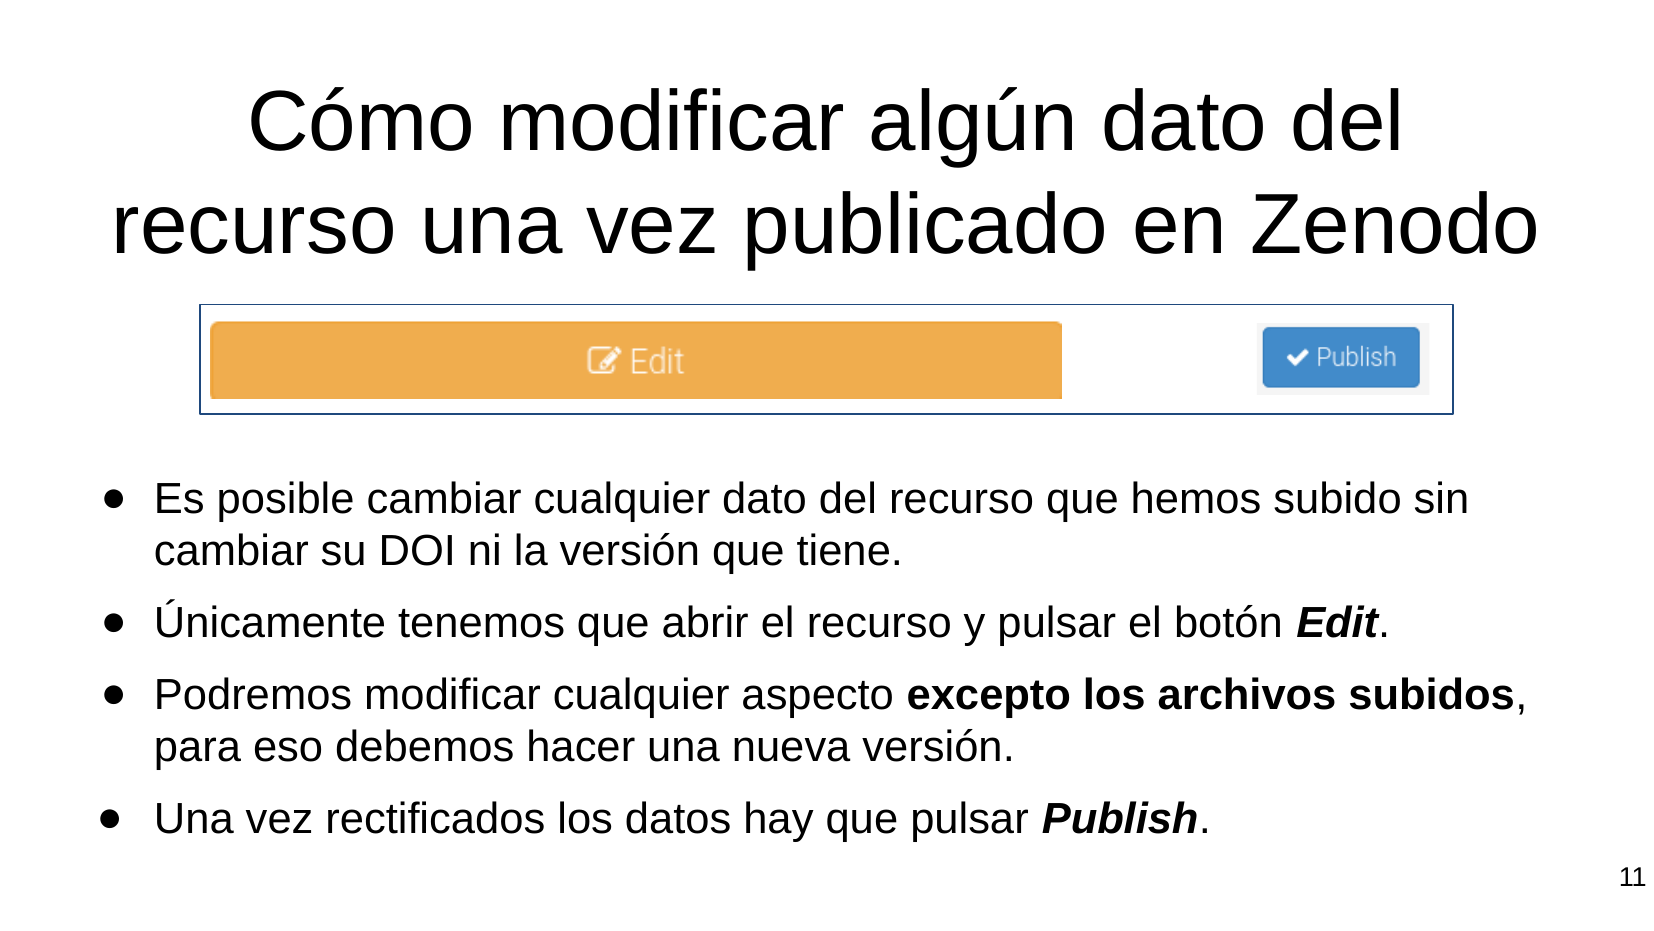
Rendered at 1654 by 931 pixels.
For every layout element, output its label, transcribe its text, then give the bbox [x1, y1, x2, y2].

picture [210, 320, 1062, 399]
list Es posible cambiar cualquier dato del recurso que hemos subido sin cambiar su DOI ni la versión que tiene. Únicamente tenemos que abrir el recurso y pulsar el botón Edit. Podremos modificar cualquier aspecto excepto los archivos subidos, para eso debemos hacer una nueva versión. Una vez rectificados los datos hay que pulsar Publish. [82, 470, 1571, 846]
title Cómo modificar algún dato del recurso una vez publicado en Zenodo [94, 55, 1560, 280]
slide_number <number> [1547, 859, 1647, 931]
picture [1256, 323, 1430, 395]
